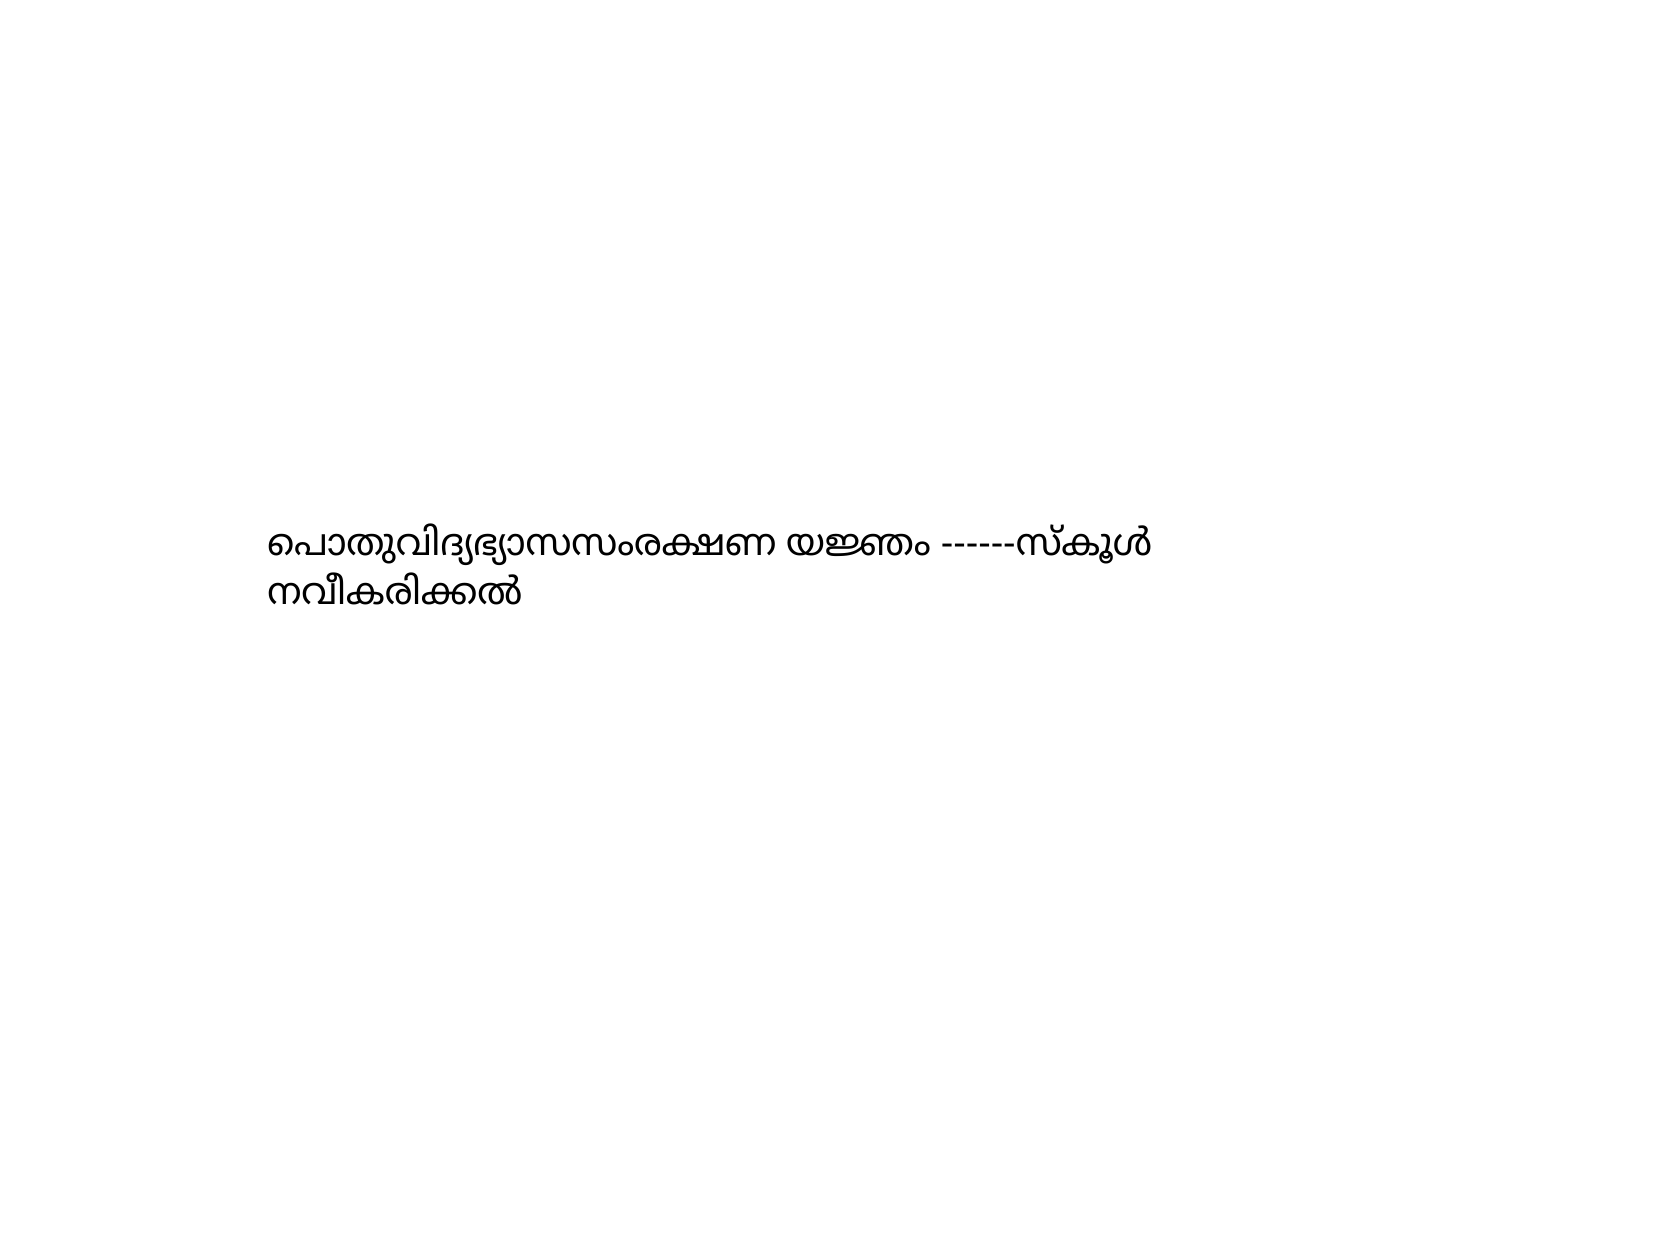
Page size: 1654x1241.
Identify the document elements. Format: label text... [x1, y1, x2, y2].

text_box പൊതുവിദ്യഭ്യാസസംരക്ഷണ യജ്ഞം ------സ്കൂൾ നവീകരിക്കൽ [252, 472, 1426, 586]
